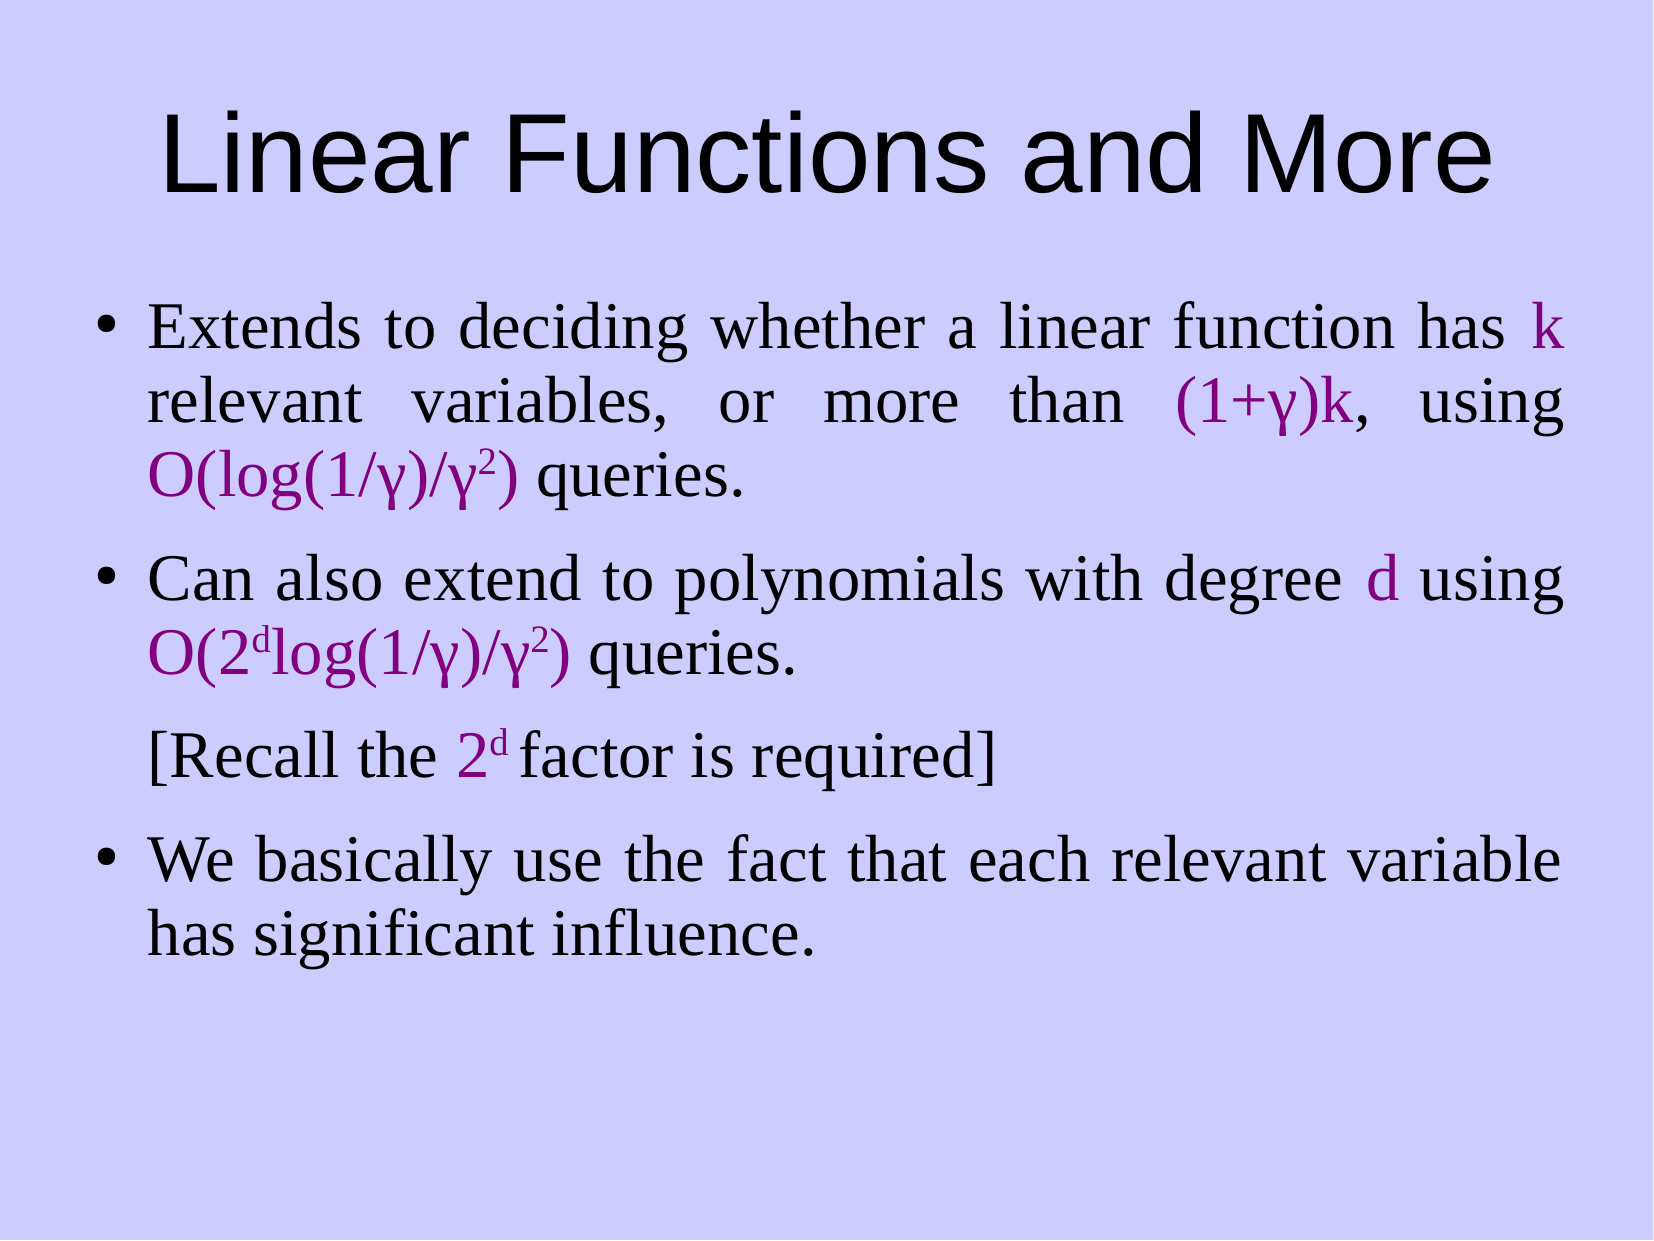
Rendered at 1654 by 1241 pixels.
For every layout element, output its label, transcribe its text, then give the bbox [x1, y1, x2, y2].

list Extends to deciding whether a linear function has k relevant variables, or more than (1+γ)k, using O(log(1/γ)/γ2) queries. Can also extend to polynomials with degree d using O(2dlog(1/γ)/γ2) queries. [Recall the 2d factor is required] We basically use the fact that each relevant variable has significant influence. [76, 288, 1565, 1093]
title Linear Functions and More [82, 49, 1571, 257]
